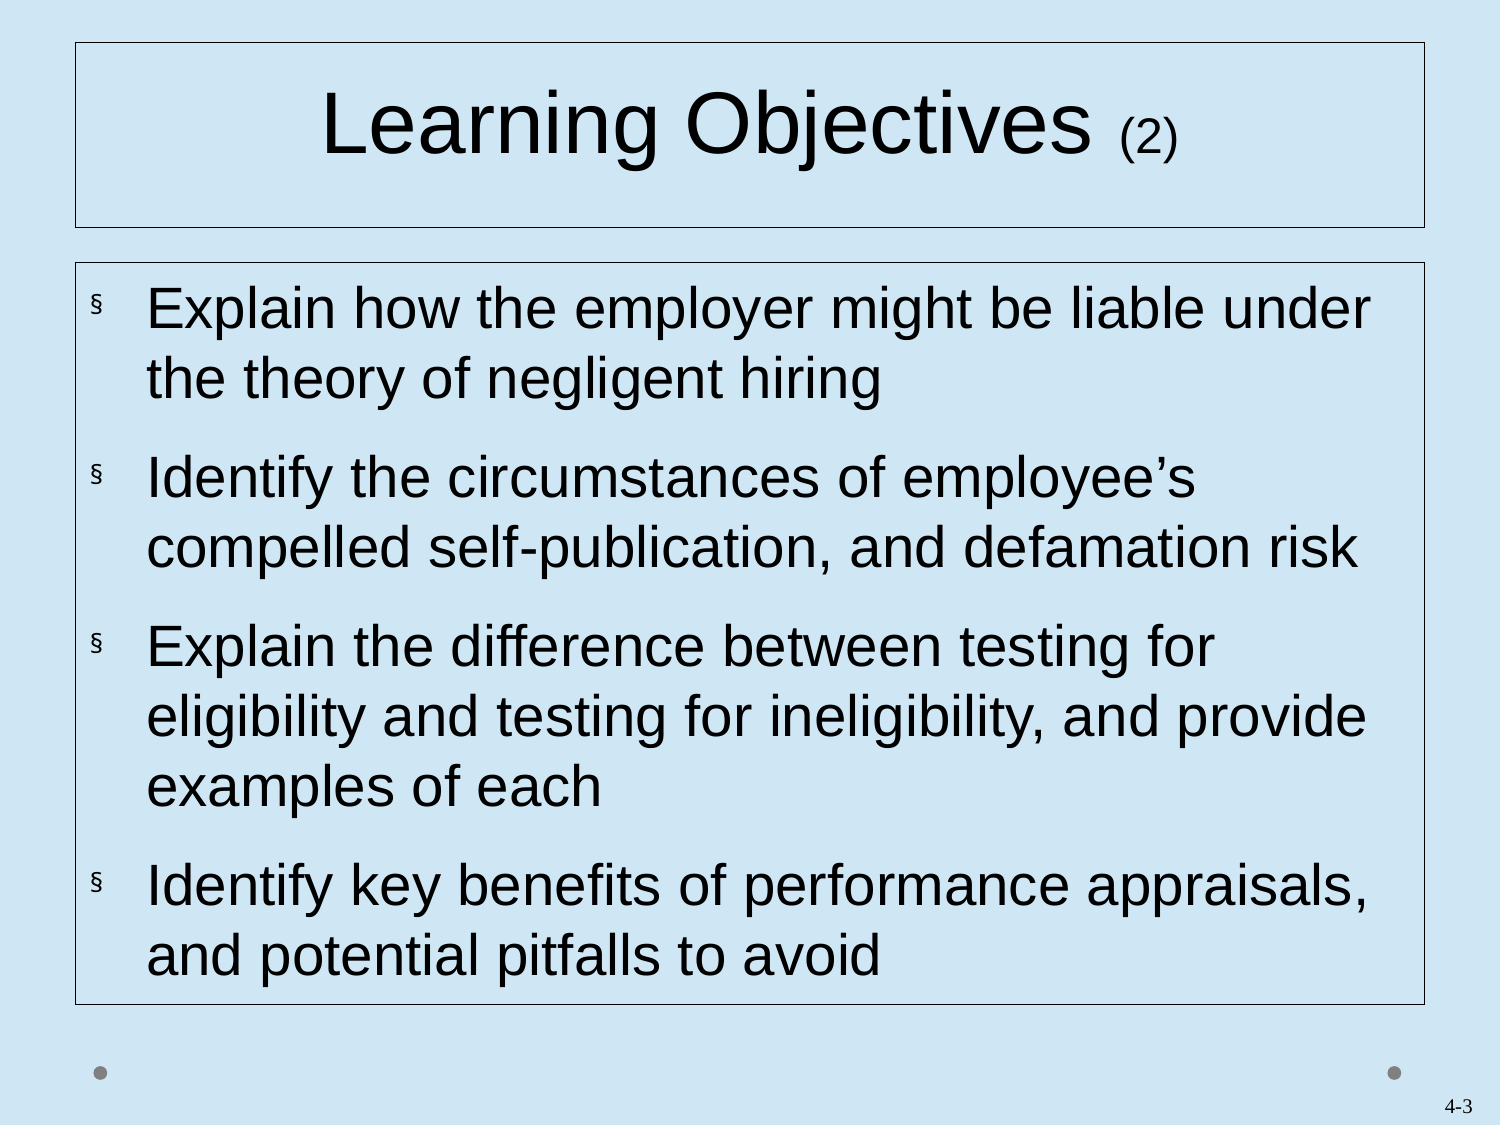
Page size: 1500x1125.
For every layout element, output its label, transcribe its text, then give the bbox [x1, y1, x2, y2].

list Explain how the employer might be liable under the theory of negligent hiring Identify the circumstances of employee’s compelled self-publication, and defamation risk Explain the difference between testing for eligibility and testing for ineligibility, and provide examples of each Identify key benefits of performance appraisals, and potential pitfalls to avoid [75, 262, 1425, 1005]
title Learning Objectives (2) [75, 42, 1425, 228]
